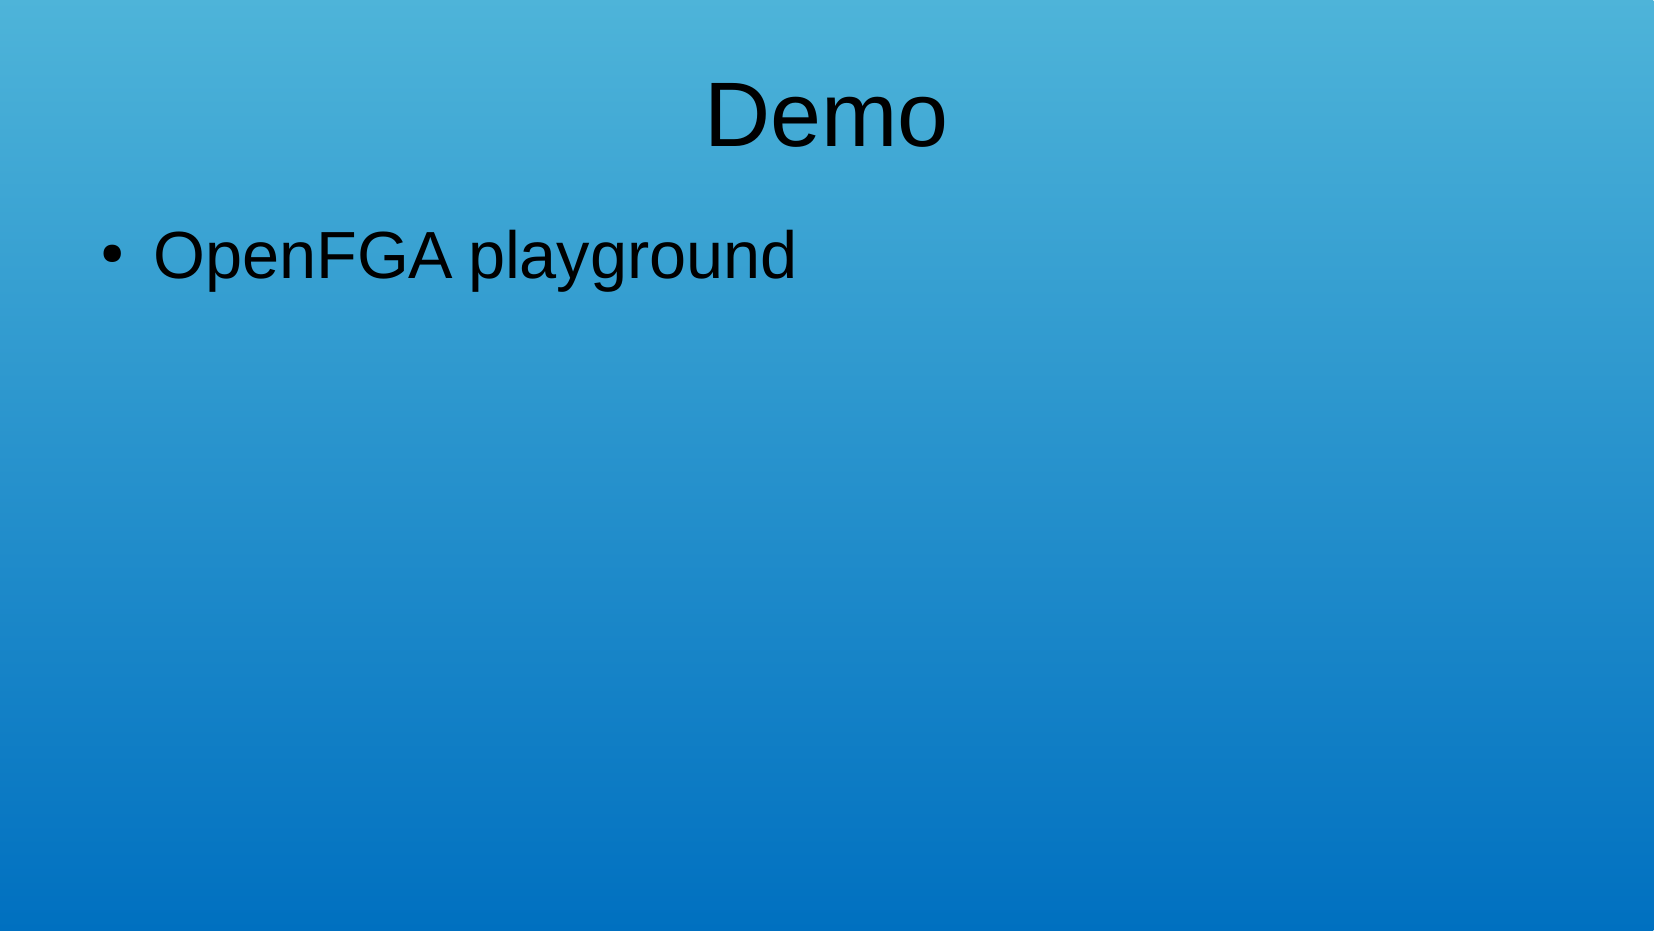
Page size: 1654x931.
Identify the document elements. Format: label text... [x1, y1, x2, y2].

list OpenFGA playground [82, 217, 1571, 758]
title Demo [82, 37, 1571, 193]
